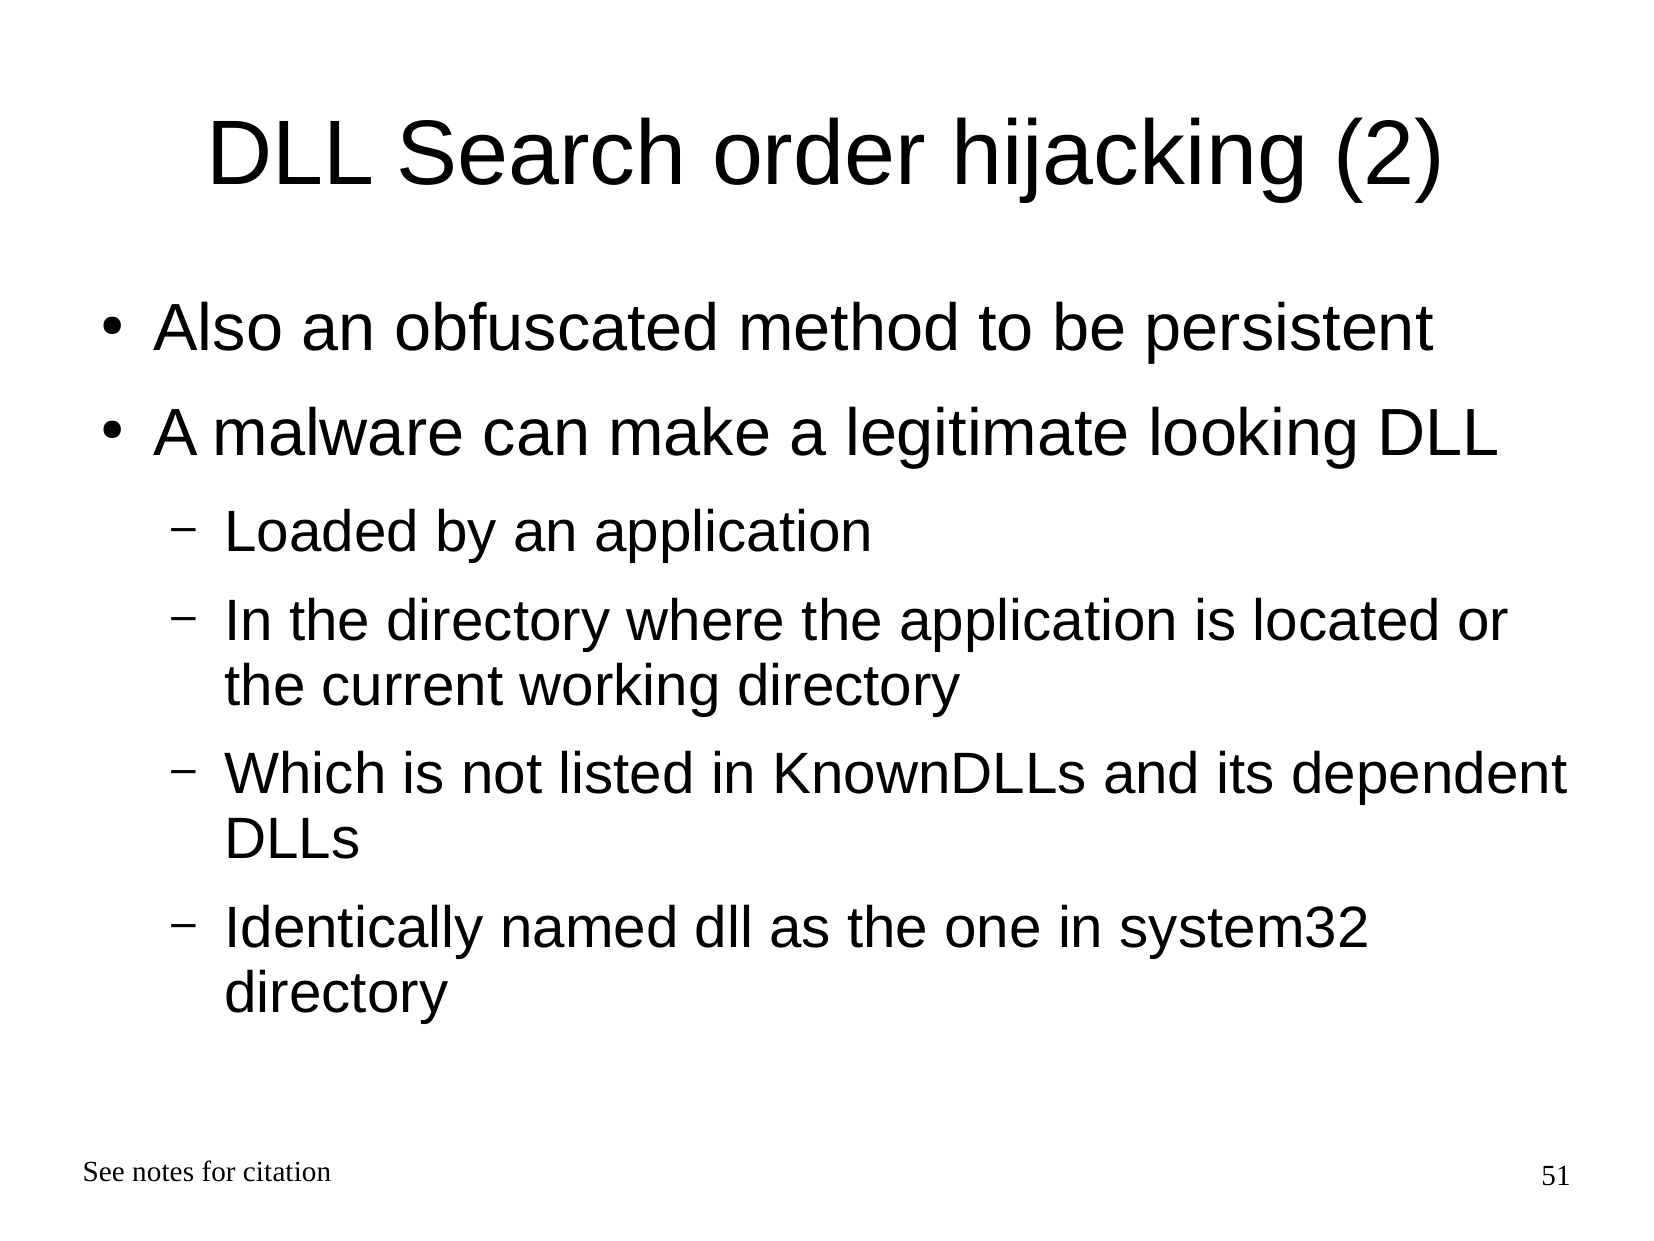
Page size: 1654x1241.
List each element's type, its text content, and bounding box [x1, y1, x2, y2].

title DLL Search order hijacking (2) [82, 49, 1571, 257]
list Also an obfuscated method to be persistent A malware can make a legitimate looking DLL Loaded by an application In the directory where the application is located or the current working directory Which is not listed in KnownDLLs and its dependent DLLs Identically named dll as the one in system32 directory [82, 290, 1576, 1126]
